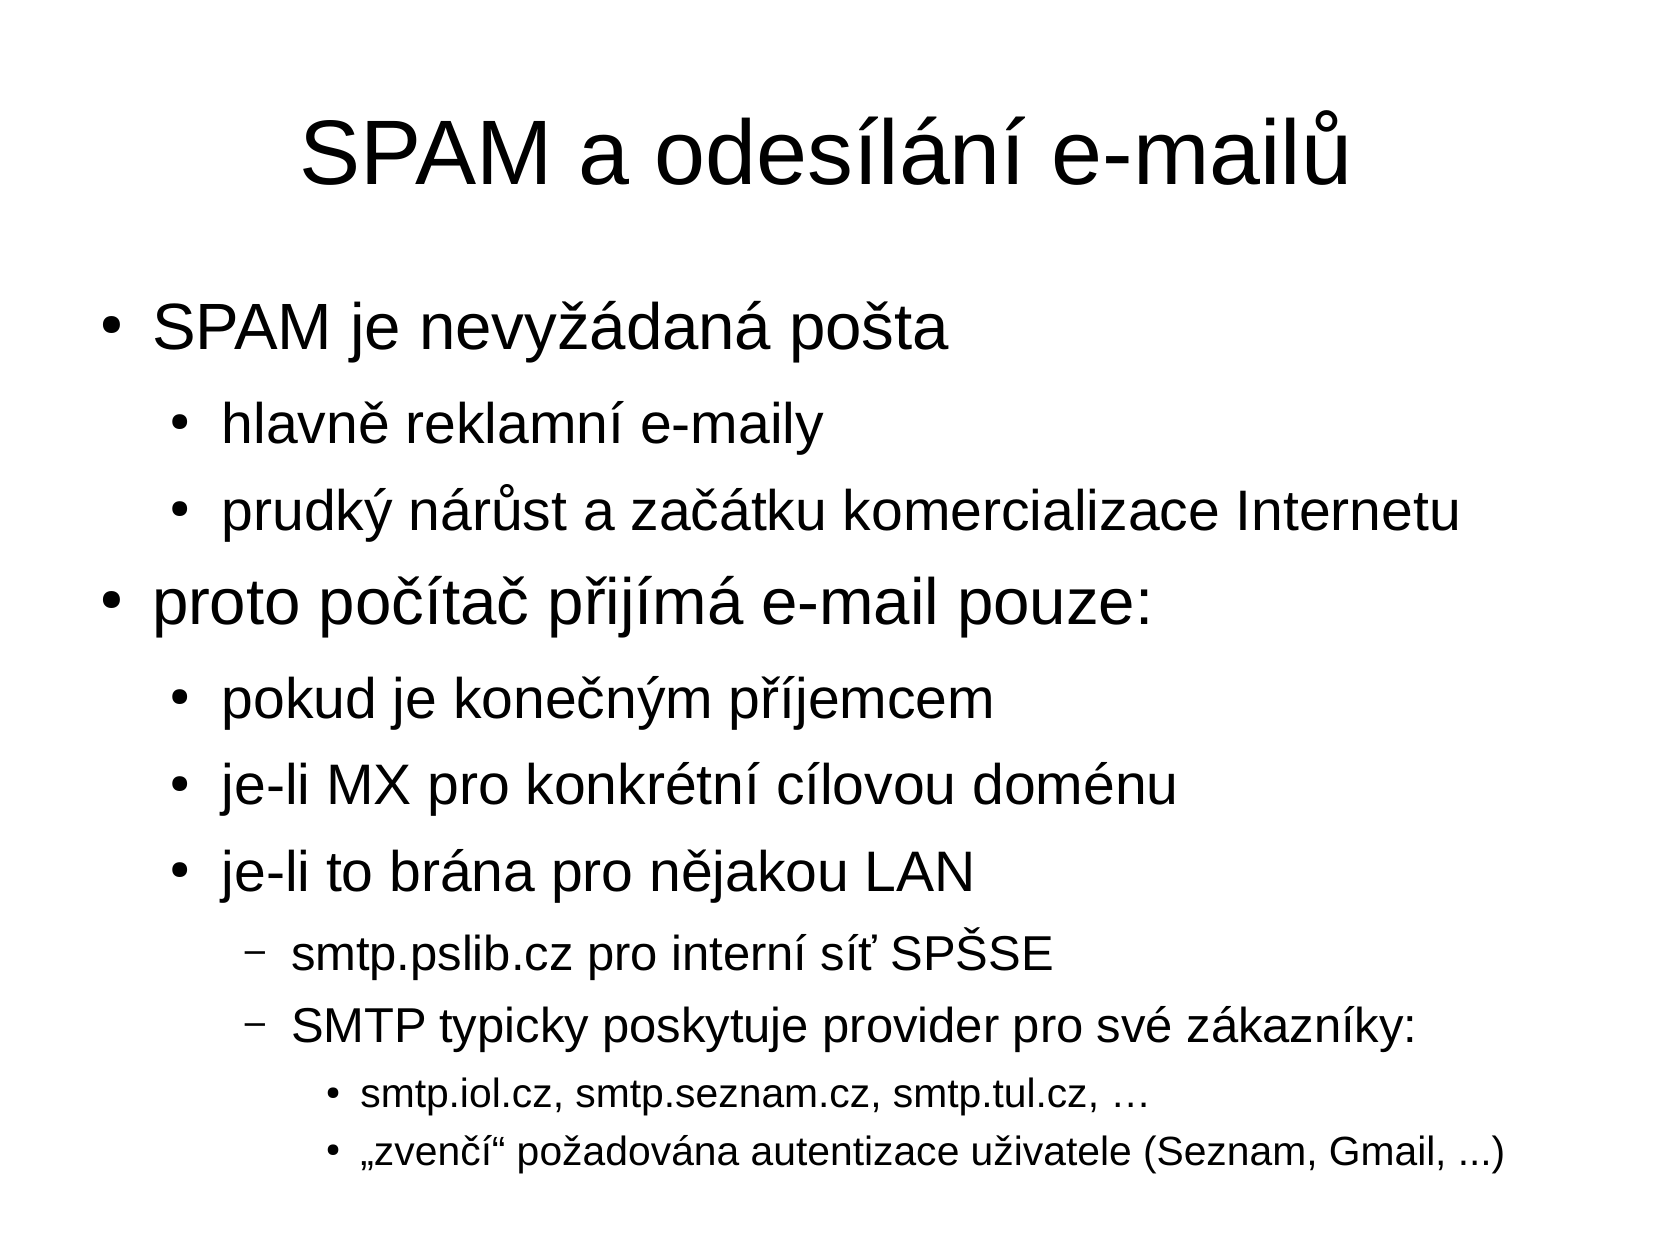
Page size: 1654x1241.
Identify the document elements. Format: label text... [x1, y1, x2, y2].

title SPAM a odesílání e-mailů [82, 49, 1571, 257]
list SPAM je nevyžádaná pošta hlavně reklamní e-maily prudký nárůst a začátku komercializace Internetu proto počítač přijímá e-mail pouze: pokud je konečným příjemcem je-li MX pro konkrétní cílovou doménu je-li to brána pro nějakou LAN smtp.pslib.cz pro interní síť SPŠSE SMTP typicky poskytuje provider pro své zákazníky: smtp.iol.cz, smtp.seznam.cz, smtp.tul.cz, … „zvenčí“ požadována autentizace uživatele (Seznam, Gmail, ...) [82, 290, 1571, 1182]
